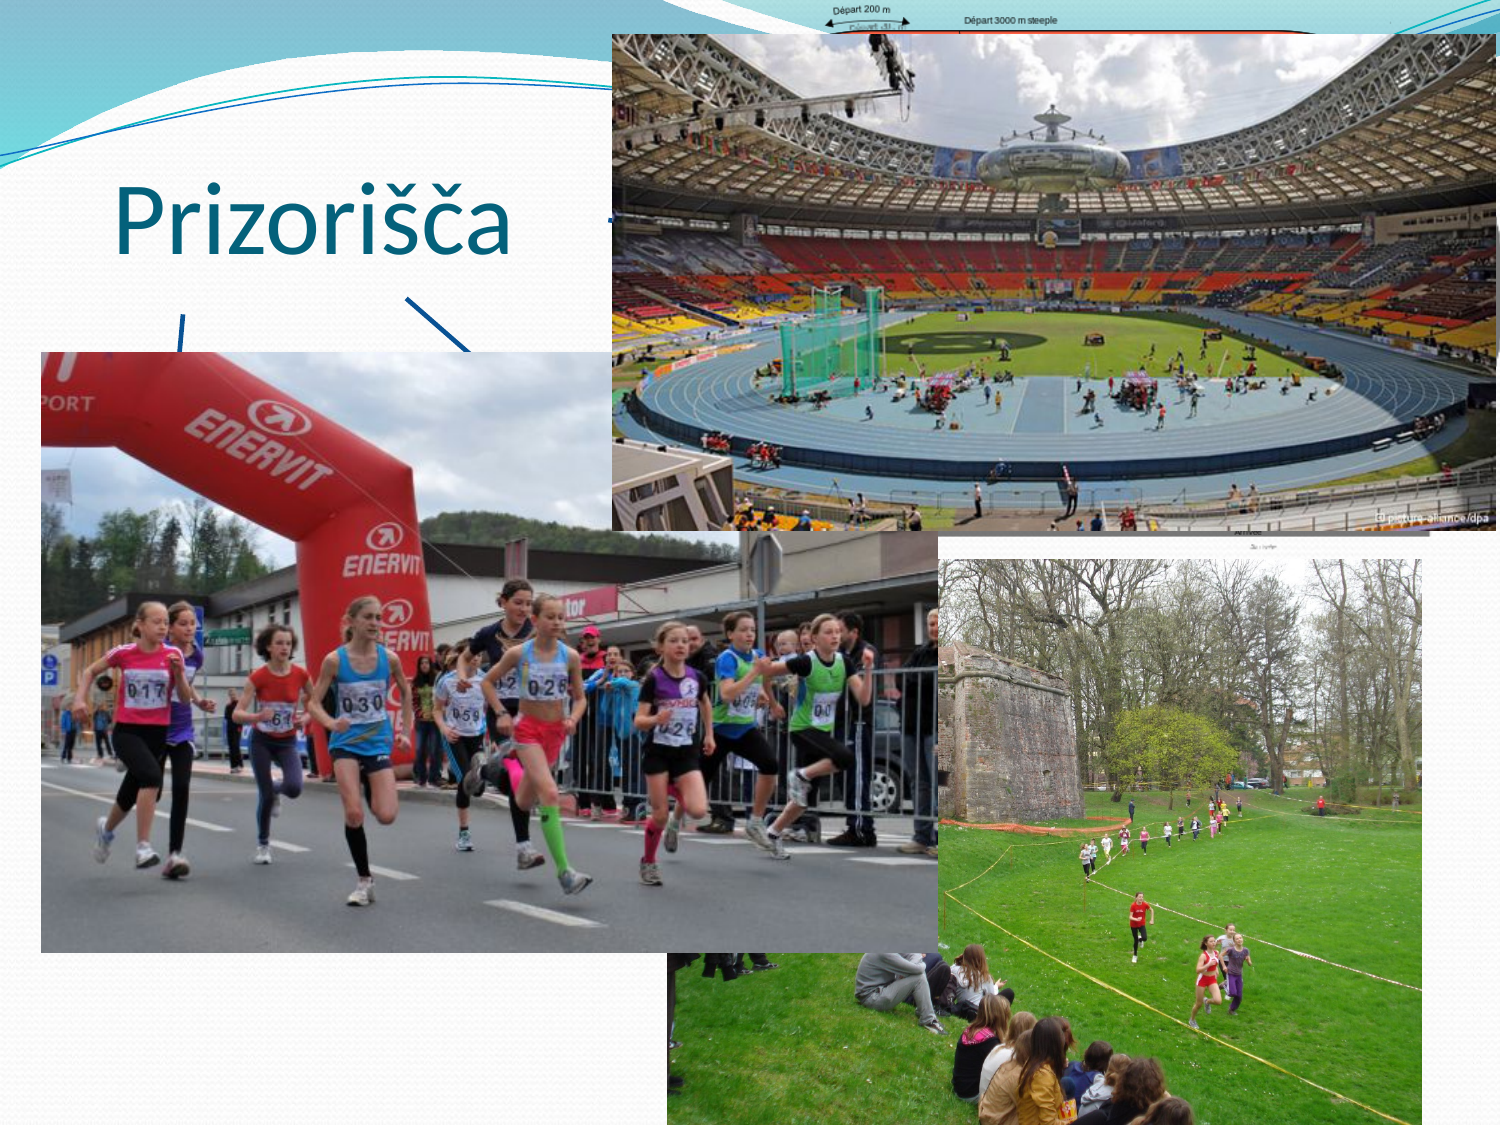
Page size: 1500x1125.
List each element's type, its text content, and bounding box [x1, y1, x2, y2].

picture [354, 78, 558, 84]
picture [0, 0, 1500, 1125]
title Prizorišča [112, 84, 563, 275]
picture [24, 147, 49, 156]
